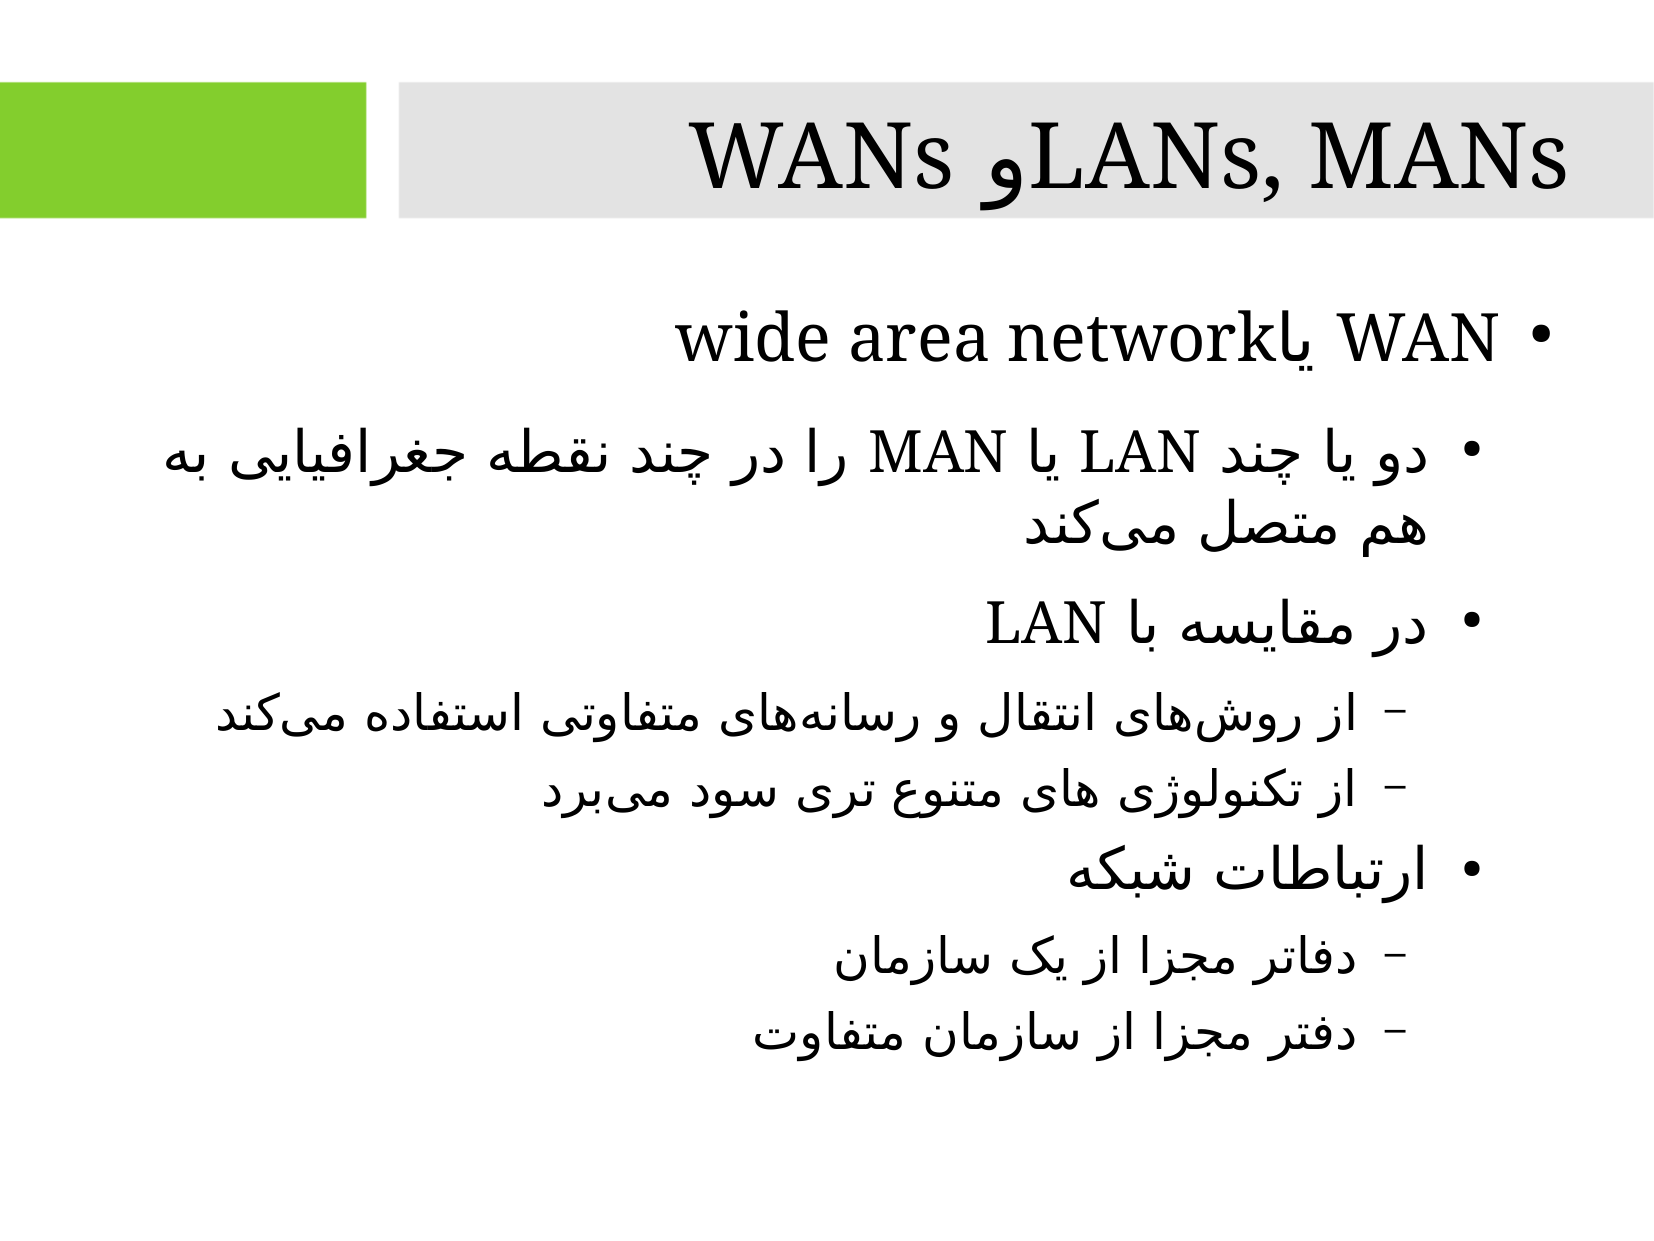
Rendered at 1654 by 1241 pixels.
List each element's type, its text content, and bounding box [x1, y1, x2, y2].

picture [0, 0, 1654, 1241]
list WAN یاwide area network دو یا چند LAN یا MAN را در چند نقطه جغرافیایی به هم متصل می‌کند در مقایسه با LAN از روش‌های انتقال و رسانه‌های متفاوتی استفاده می‌کند از تکنولوژی های متنوع تری سود می‌برد ارتباطات شبکه دفاتر مجزا از یک سازمان دفتر مجزا از سازمان متفاوت [82, 290, 1571, 1109]
title LANs, MANsو WANs [82, 56, 1571, 250]
